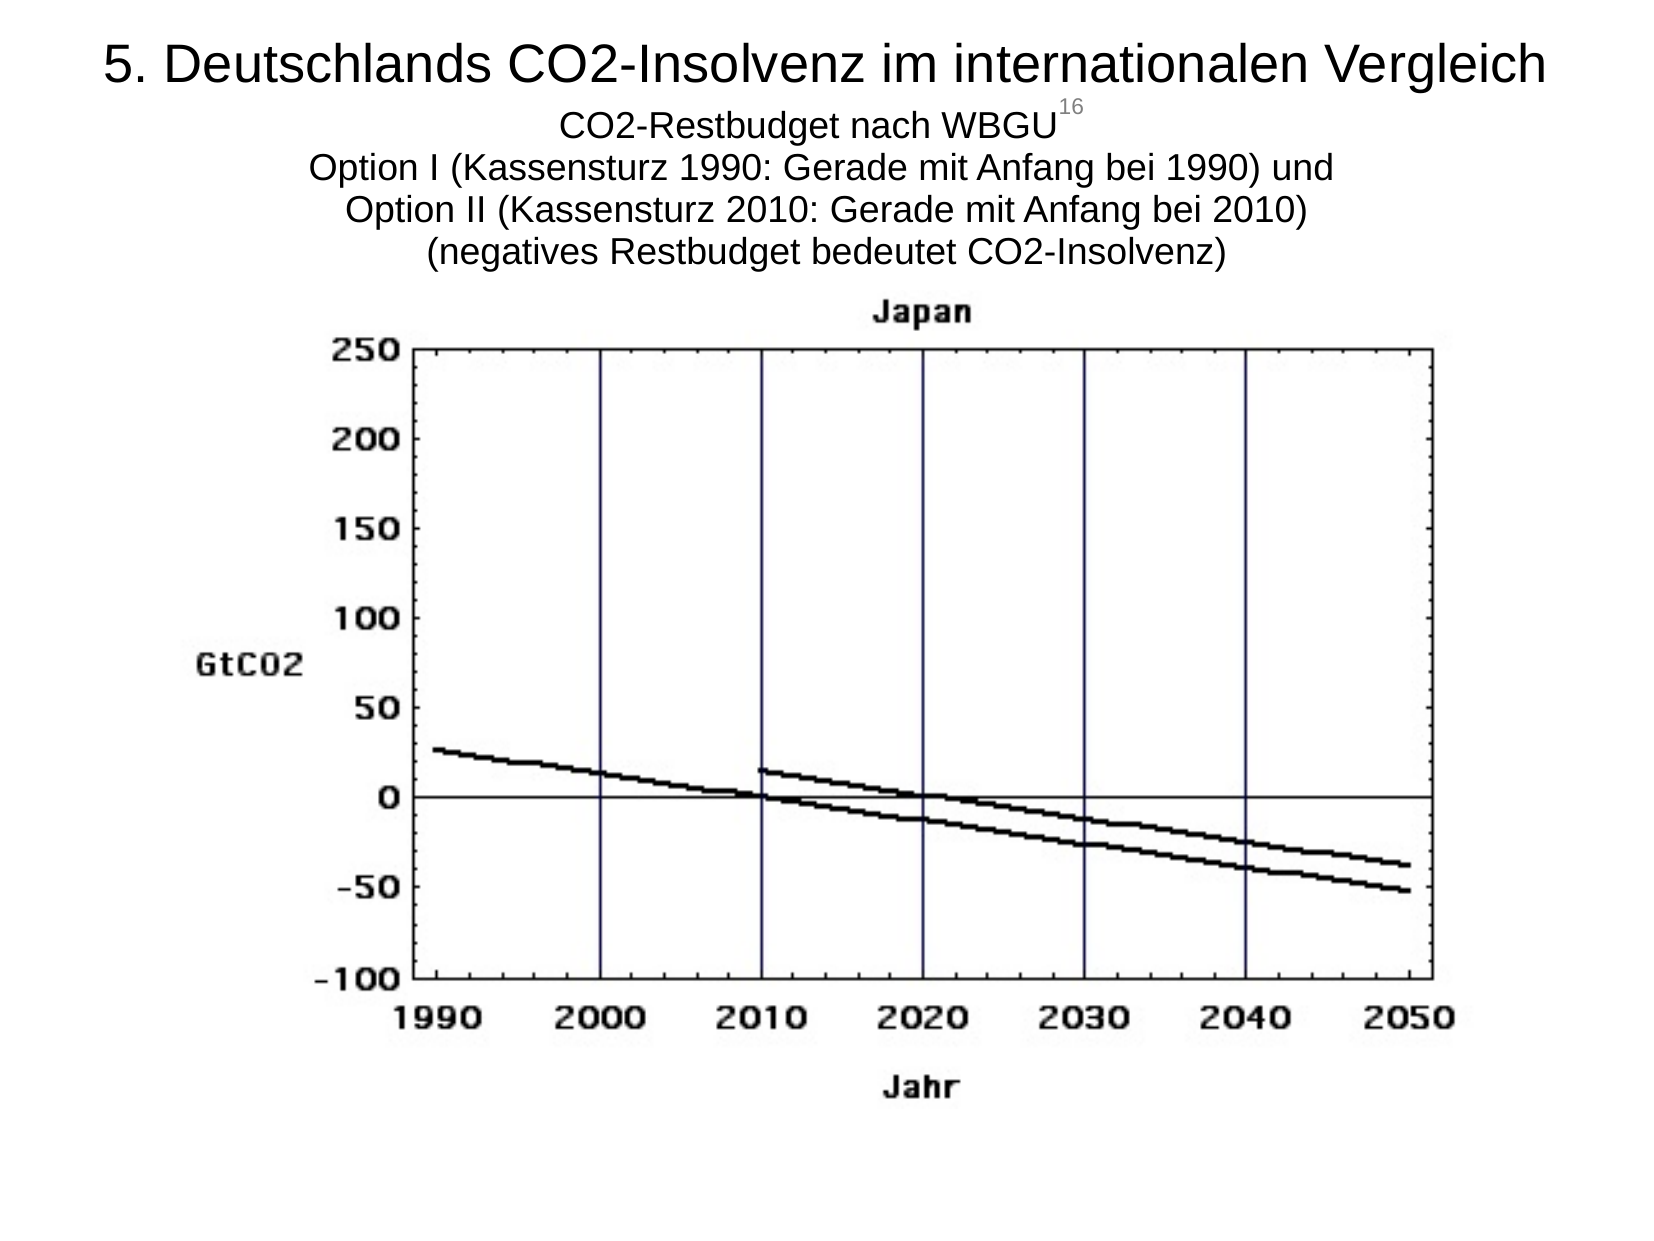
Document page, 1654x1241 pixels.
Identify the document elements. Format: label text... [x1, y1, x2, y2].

title 5. Deutschlands CO2-Insolvenz im internationalen Vergleich CO2-Restbudget nach WBGU16 Option I (Kassensturz 1990: Gerade mit Anfang bei 1990) und Option II (Kassensturz 2010: Gerade mit Anfang bei 2010) (negatives Restbudget bedeutet CO2-Insolvenz) [82, 33, 1571, 273]
picture [162, 290, 1491, 1109]
